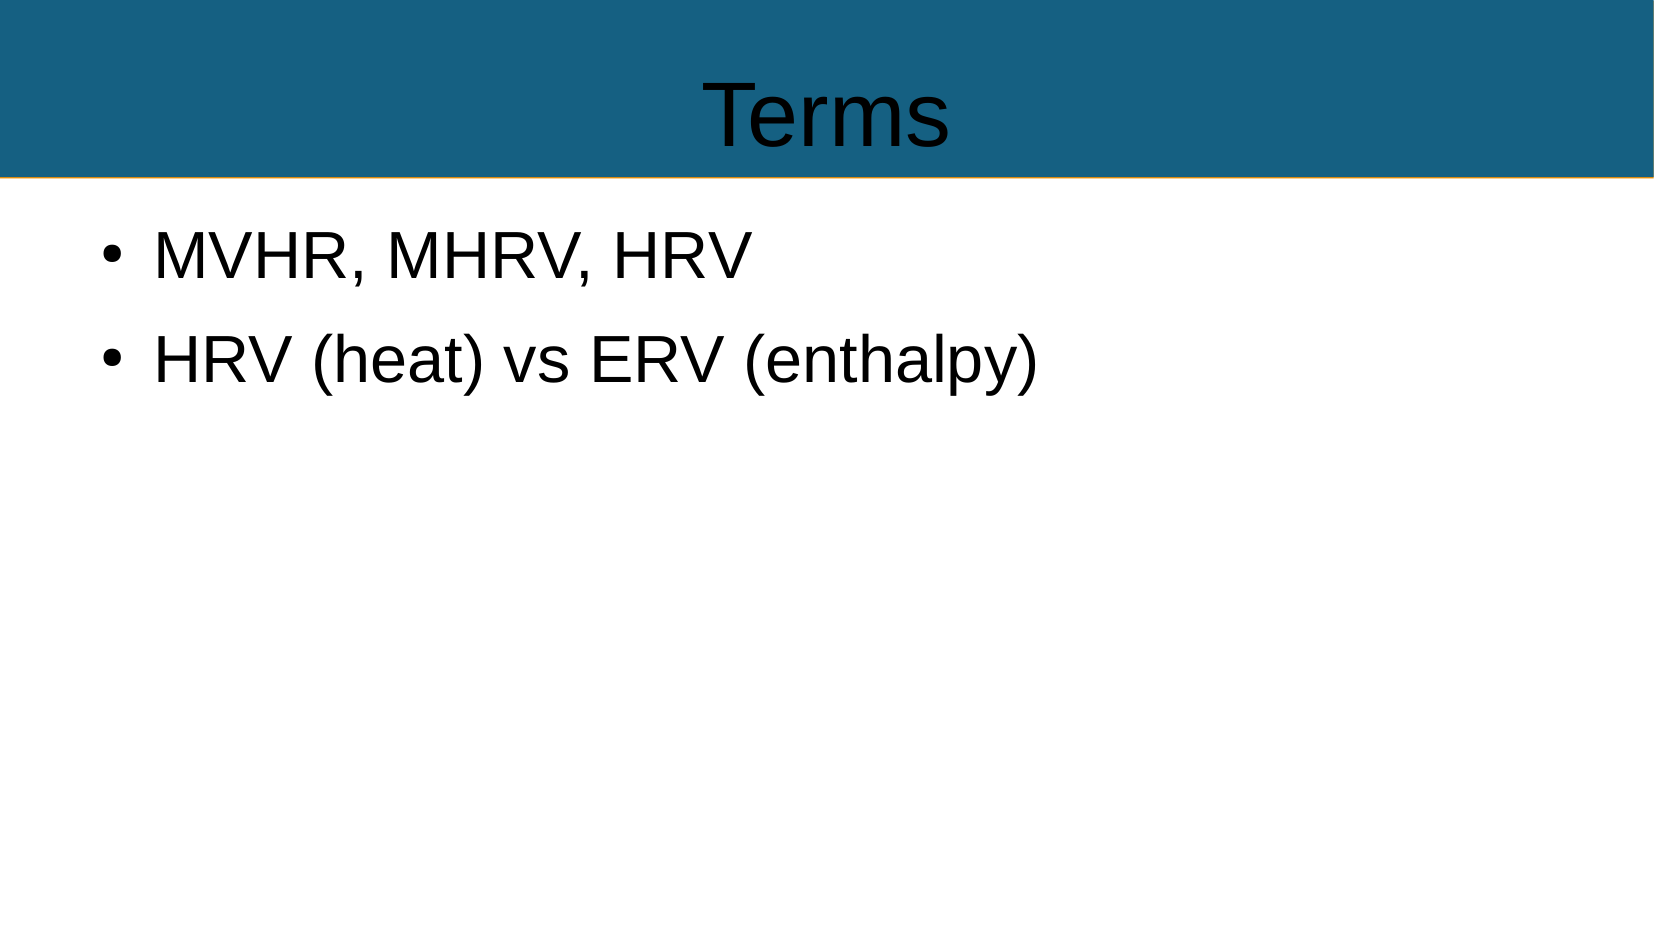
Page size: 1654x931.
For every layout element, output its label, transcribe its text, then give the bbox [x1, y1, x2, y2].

title Terms [82, 37, 1571, 193]
list MVHR, MHRV, HRV HRV (heat) vs ERV (enthalpy) [82, 217, 1571, 758]
